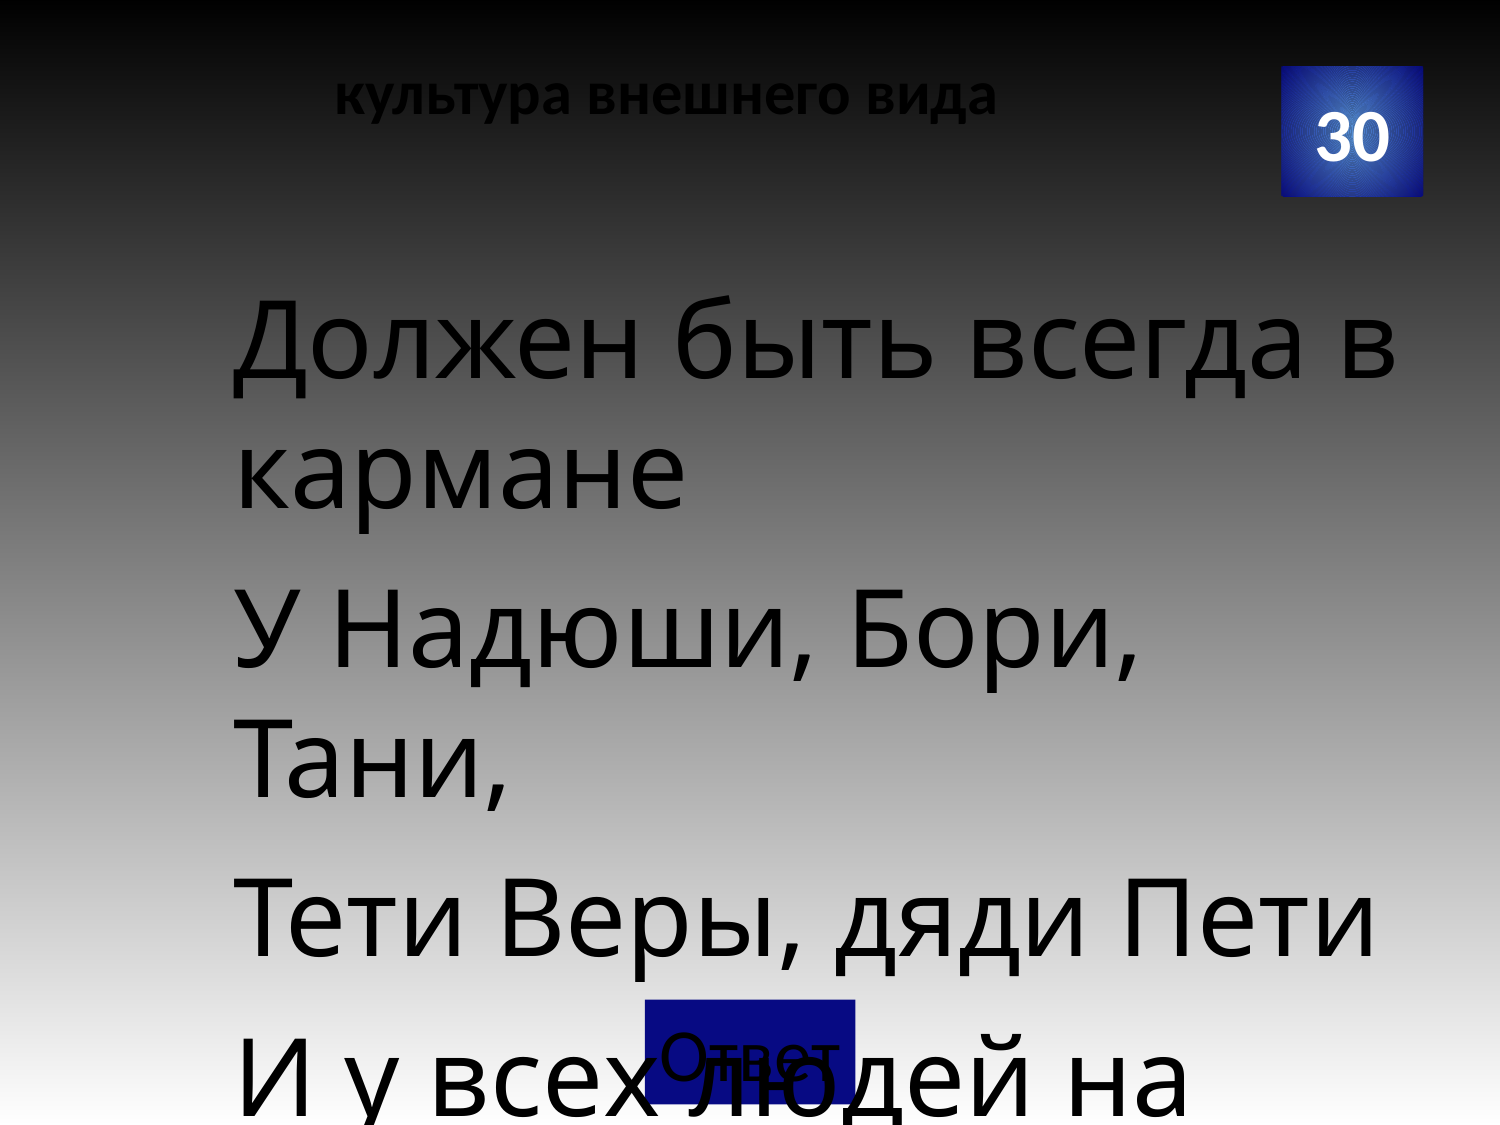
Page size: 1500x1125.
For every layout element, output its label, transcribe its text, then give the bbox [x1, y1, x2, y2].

title культура внешнего вида [75, 45, 1258, 233]
text_box 30 [1281, 66, 1424, 197]
list Должен быть всегда в кармане У Надюши, Бори, Тани, Тети Веры, дяди Пети И у всех людей на свете. Без него никак нельзя! Надо брать с собой, друзья, В театр, парк иль на каток Чистый... [218, 262, 1425, 1000]
